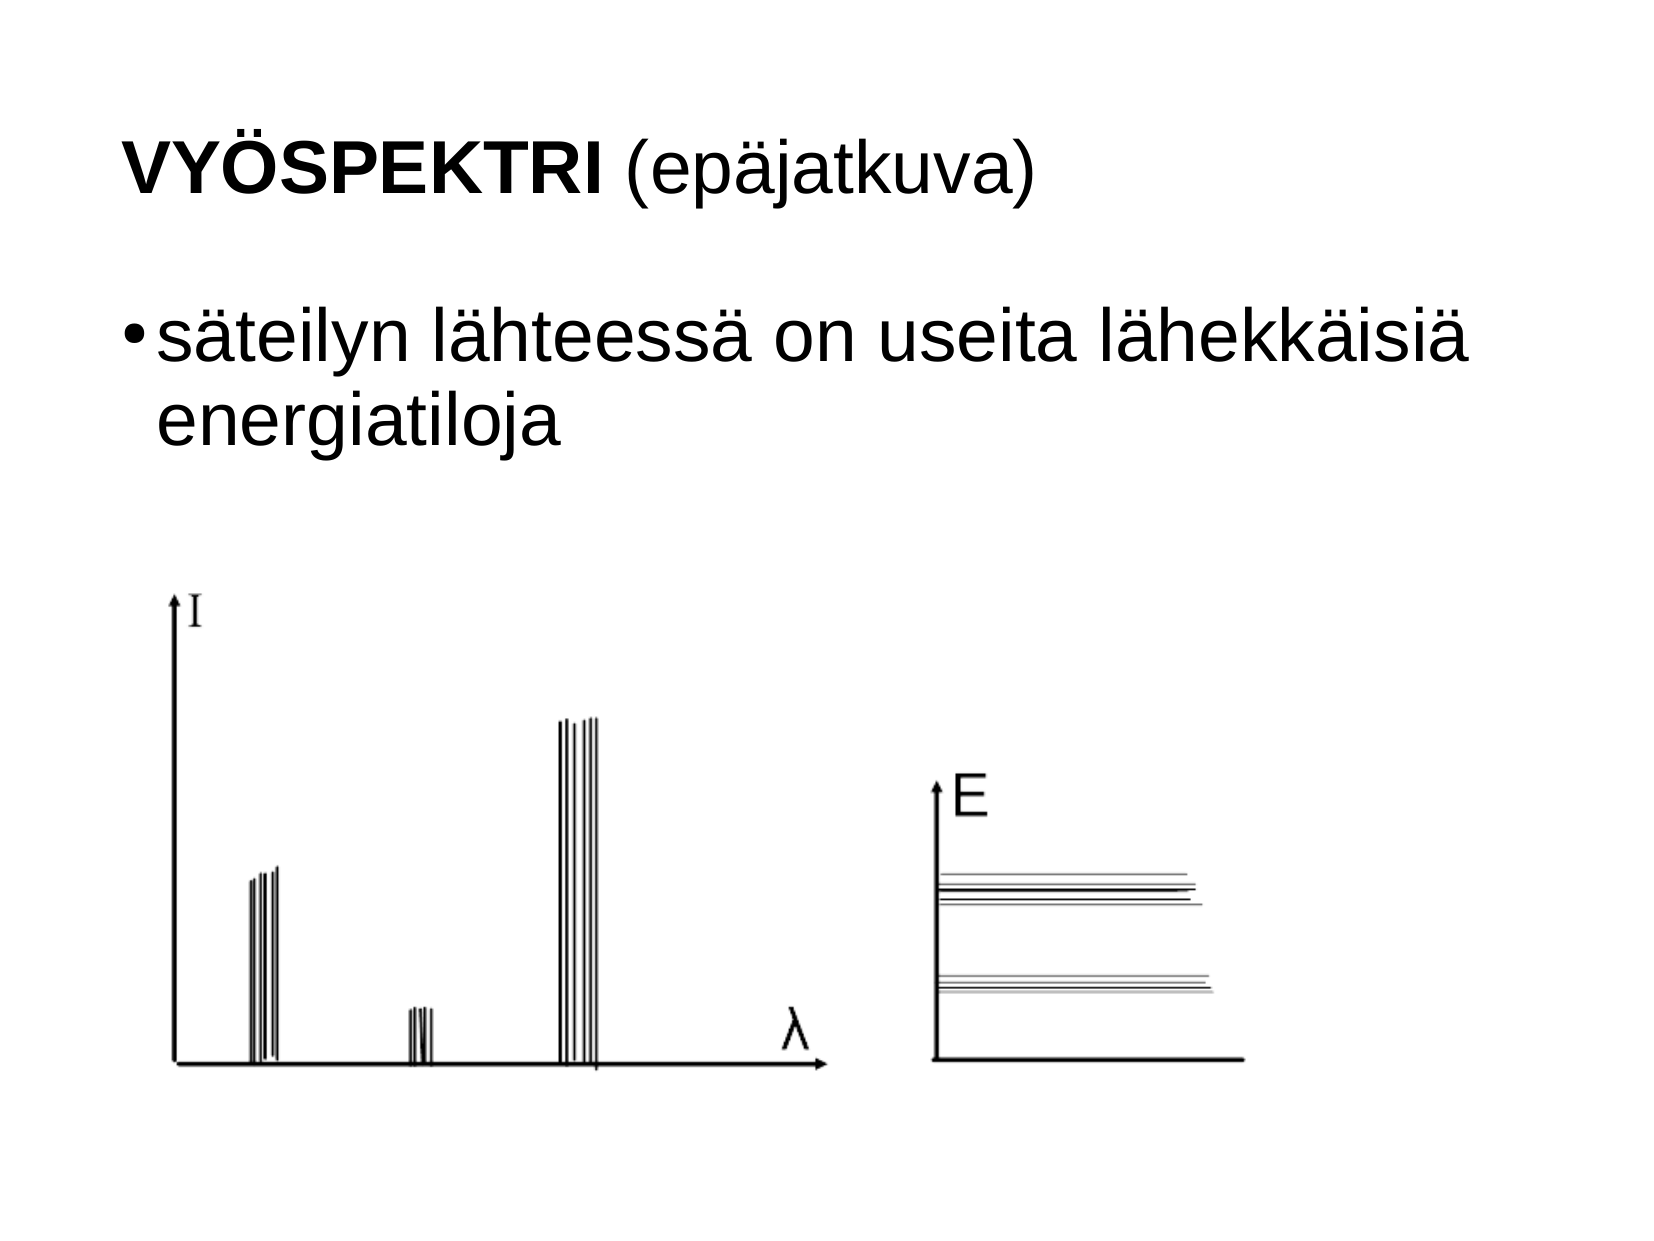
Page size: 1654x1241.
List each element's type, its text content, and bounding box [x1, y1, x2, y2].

picture [107, 482, 1276, 1134]
text_box VYÖSPEKTRI (epäjatkuva) säteilyn lähteessä on useita lähekkäisiä energiatiloja [106, 118, 1524, 469]
